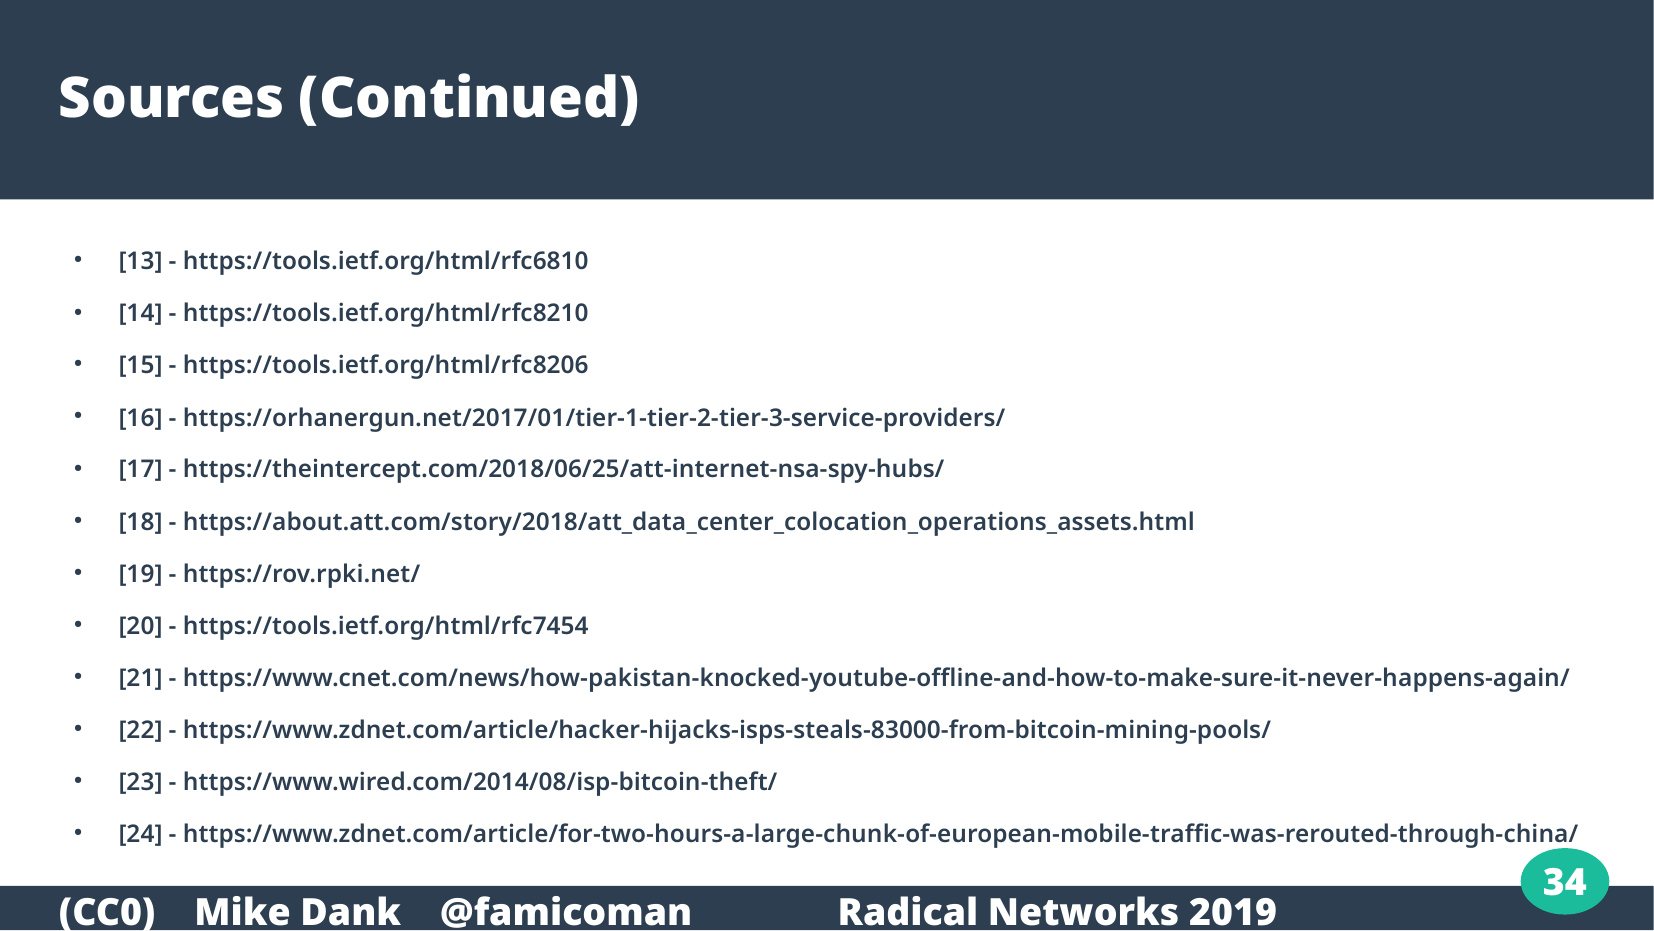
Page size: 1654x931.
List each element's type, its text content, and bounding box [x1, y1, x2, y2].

list [13] - https://tools.ietf.org/html/rfc6810 [14] - https://tools.ietf.org/html/rfc8210 [15] - https://tools.ietf.org/html/rfc8206 [16] - https://orhanergun.net/2017/01/tier-1-tier-2-tier-3-service-providers/ [17] - https://theintercept.com/2018/06/25/att-internet-nsa-spy-hubs/ [18] - https://about.att.com/story/2018/att_data_center_colocation_operations_assets.html [19] - https://rov.rpki.net/ [20] - https://tools.ietf.org/html/rfc7454 [21] - https://www.cnet.com/news/how-pakistan-knocked-youtube-offline-and-how-to-make-sure-it-never-happens-again/ [22] - https://www.zdnet.com/article/hacker-hijacks-isps-steals-83000-from-bitcoin-mining-pools/ [23] - https://www.wired.com/2014/08/isp-bitcoin-theft/ [24] - https://www.zdnet.com/article/for-two-hours-a-large-chunk-of-european-mobile-traffic-was-rerouted-through-china/ [59, 243, 1595, 864]
title Sources (Continued) [59, 37, 1595, 155]
